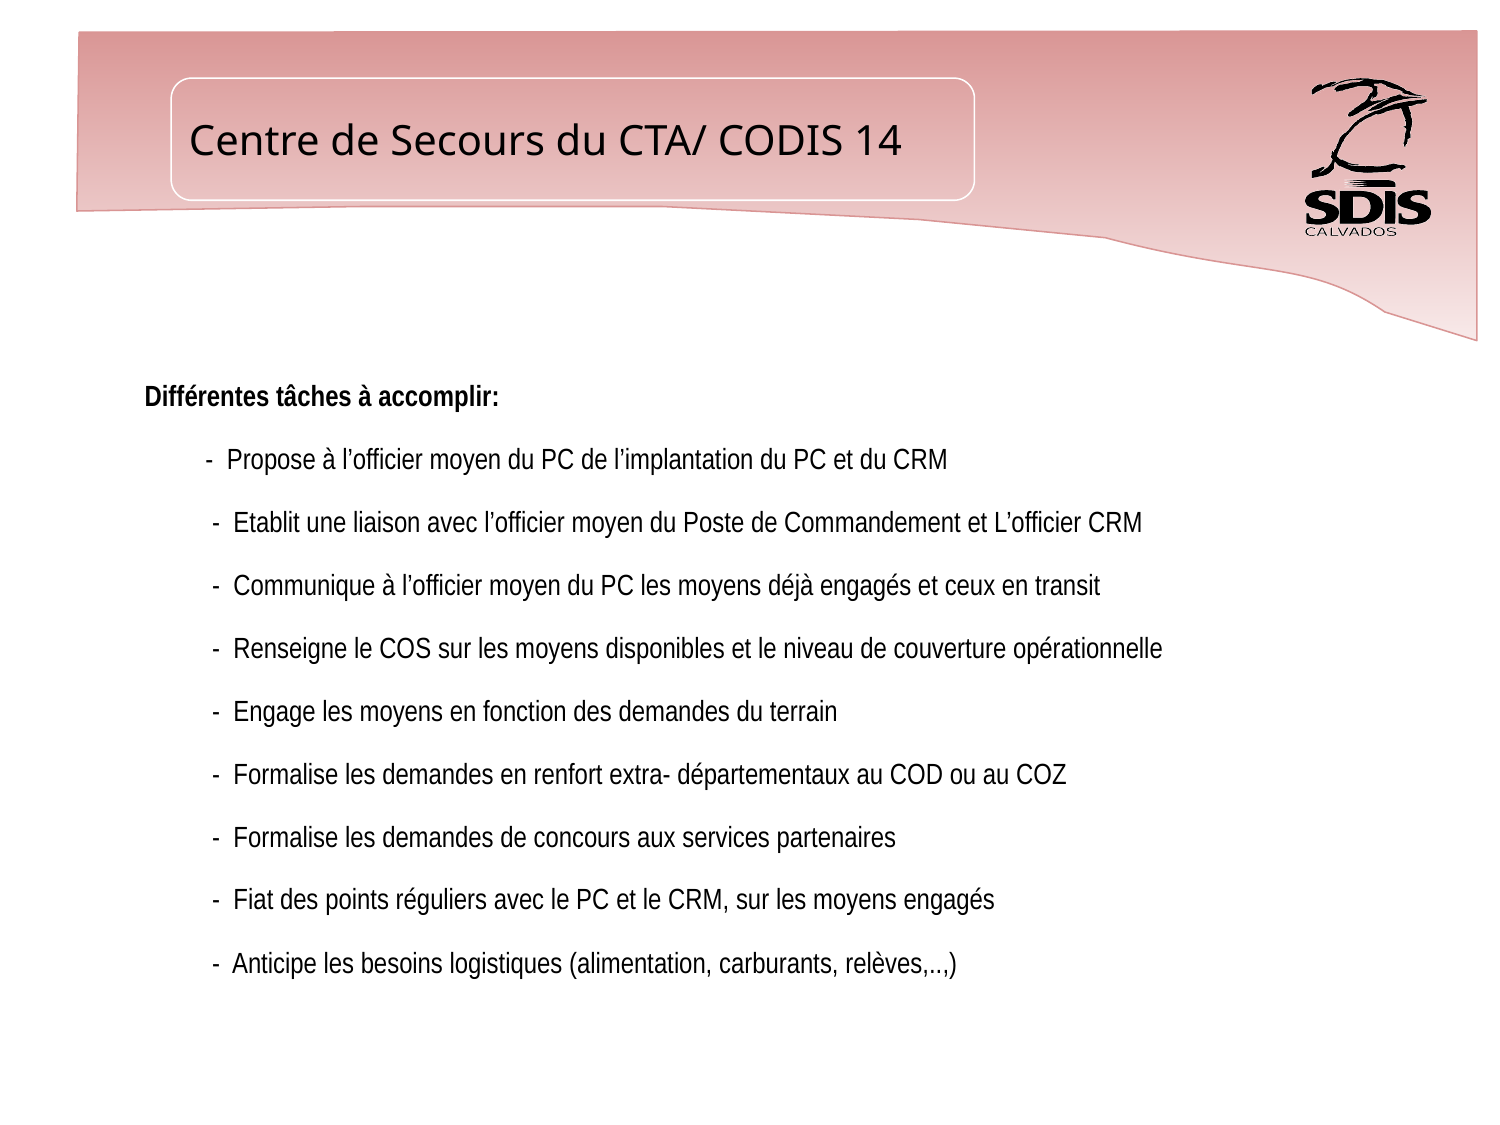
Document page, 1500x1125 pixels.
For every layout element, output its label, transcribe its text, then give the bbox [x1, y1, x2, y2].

text_box [76, 31, 1477, 341]
picture [1305, 78, 1431, 236]
text_box Centre de Secours du CTA/ CODIS 14 [171, 78, 975, 201]
text_box Différentes tâches à accomplir: - Propose à l’officier moyen du PC de l’implantation du PC et du CRM - Etablit une liaison avec l’officier moyen du Poste de Commandement et L’officier CRM - Communique à l’officier moyen du PC les moyens déjà engagés et ceux en transit - Renseigne le COS sur les moyens disponibles et le niveau de couverture opérationnelle - Engage les moyens en fonction des demandes du terrain - Formalise les demandes en renfort extra- départementaux au COD ou au COZ - Formalise les demandes de concours aux services partenaires - Fiat des points réguliers avec le PC et le CRM, sur les moyens engagés - Anticipe les besoins logistiques (alimentation, carburants, relèves,..,) [129, 371, 1368, 946]
